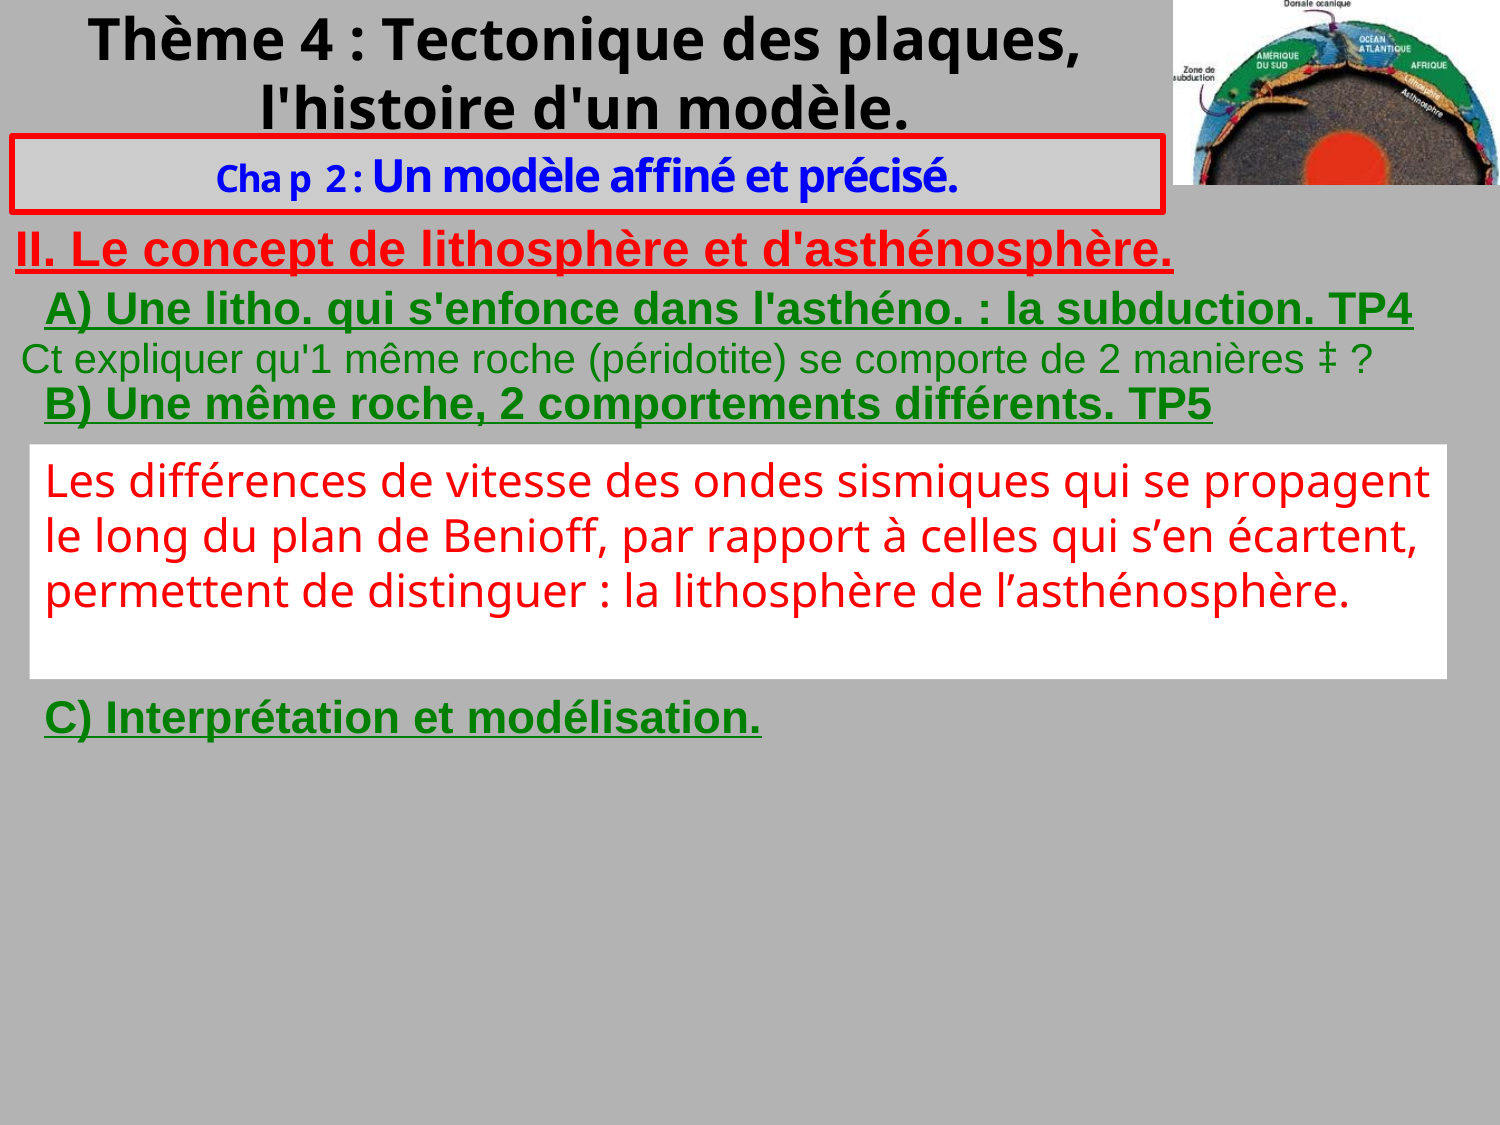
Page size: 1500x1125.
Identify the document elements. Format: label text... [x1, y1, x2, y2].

text_box Thème 4 : Tectonique des plaques, l'histoire d'un modèle. [0, 0, 1173, 150]
text_box A) Une litho. qui s'enfonce dans l'asthéno. : la subduction. TP4 [29, 271, 1500, 342]
text_box Cha p 2 : Un modèle affiné et précisé. [11, 135, 1164, 213]
text_box Ct expliquer qu'1 même roche (péridotite) se comporte de 2 manières ‡ ? [5, 324, 1477, 390]
text_box Les différences de vitesse des ondes sismiques qui se propagent le long du plan de Benioff, par rapport à celles qui s’en écartent, permettent de distinguer : la lithosphère de l’asthénosphère. [29, 444, 1447, 680]
text_box II. Le concept de lithosphère et d'asthénosphère. [0, 208, 1418, 284]
picture [1173, 0, 1500, 185]
text_box C) Interprétation et modélisation. [29, 680, 1500, 751]
text_box B) Une même roche, 2 comportements différents. TP5 [29, 366, 1500, 436]
